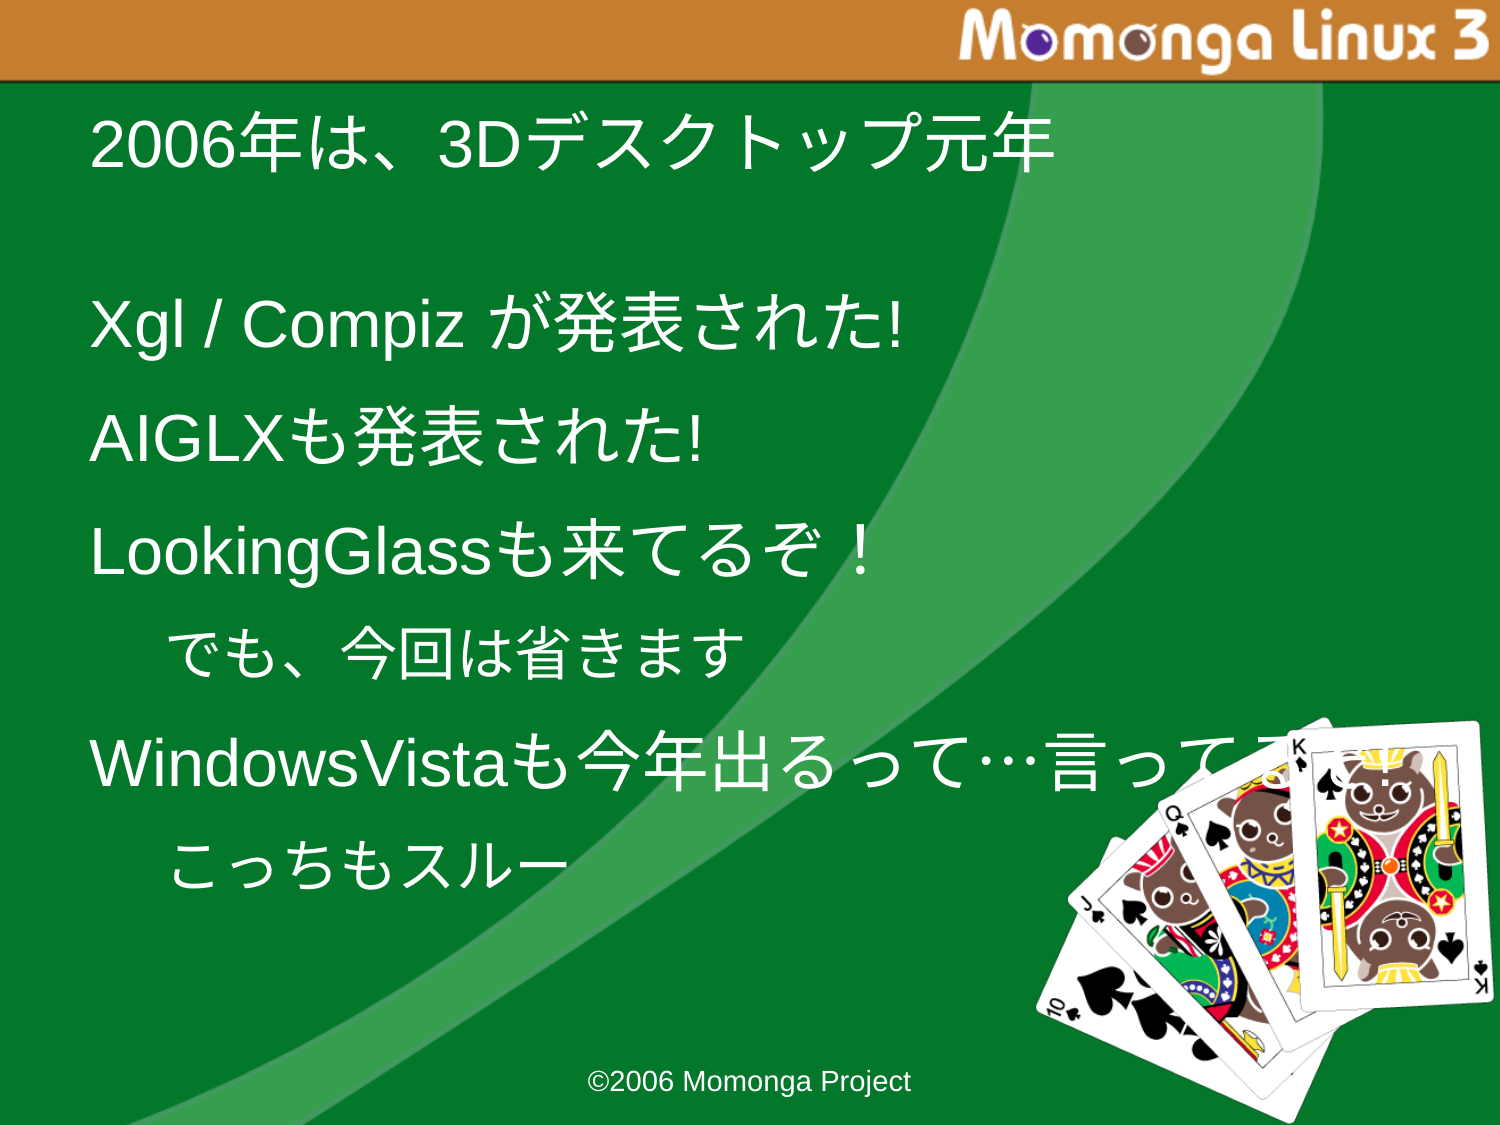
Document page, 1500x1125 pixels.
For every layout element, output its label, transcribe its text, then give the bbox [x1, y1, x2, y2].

title 2006年は、3Dデスクトップ元年 [75, 45, 1426, 233]
list Xgl / Compiz が発表された! AIGLXも発表された! LookingGlassも来てるぞ！ でも、今回は省きます WindowsVistaも今年出るって…言ってるぞ! こっちもスルー [75, 262, 1426, 1006]
picture [0, 0, 1500, 1125]
